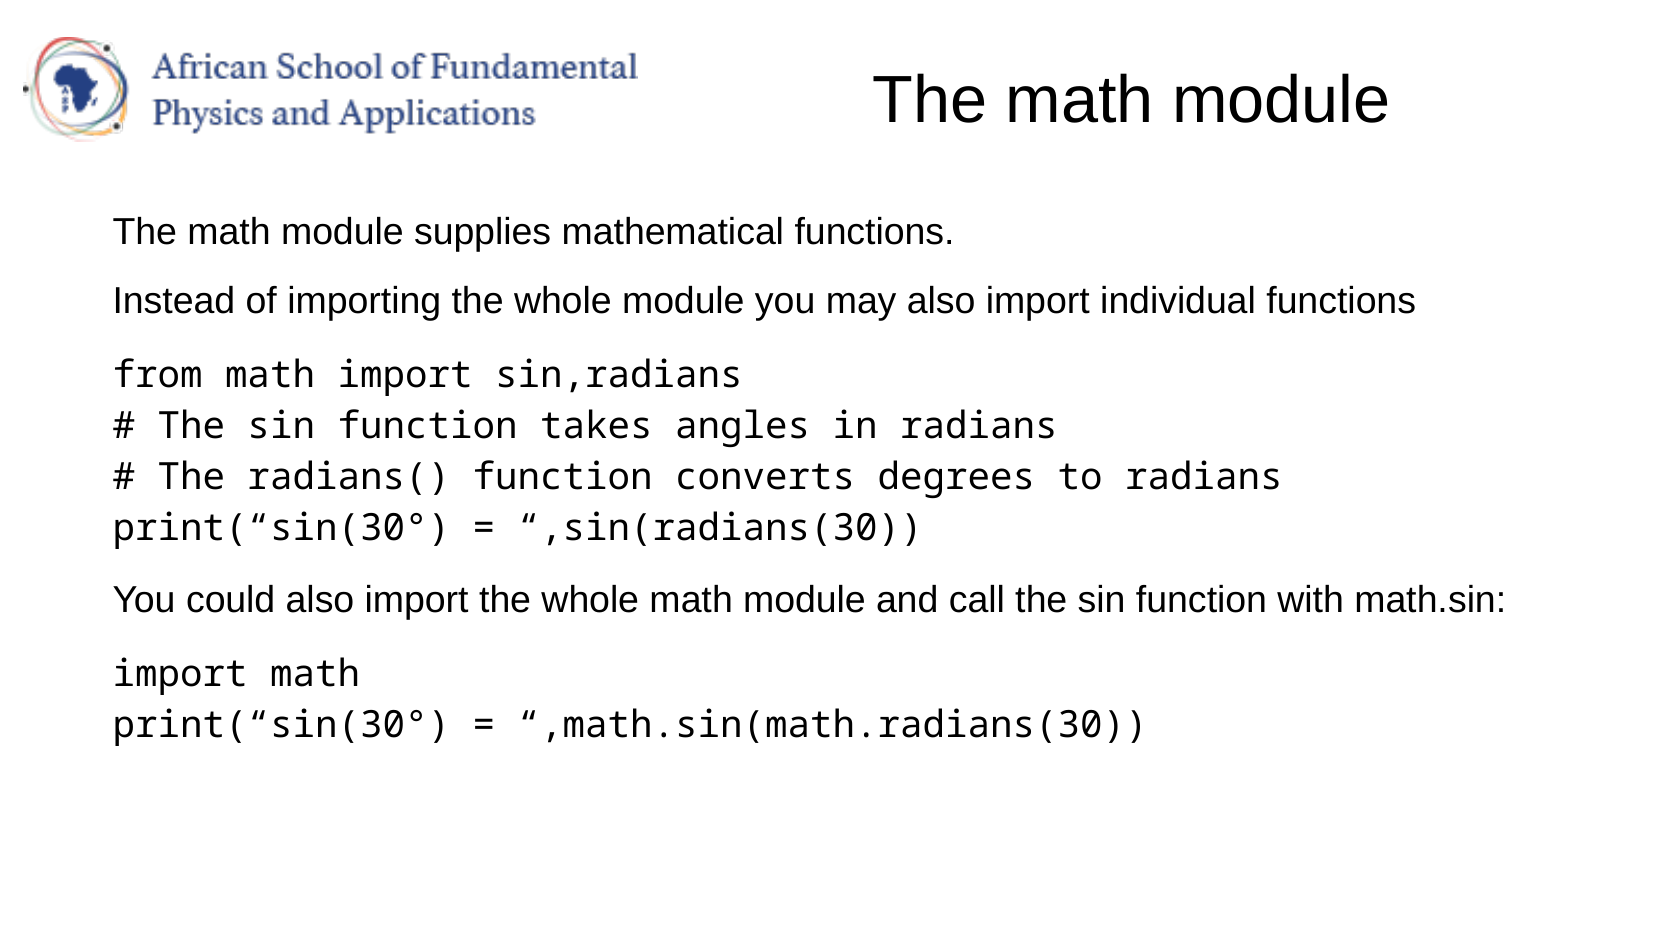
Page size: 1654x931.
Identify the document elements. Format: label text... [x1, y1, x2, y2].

title The math module [635, 21, 1610, 177]
list The math module supplies mathematical functions. Instead of importing the whole module you may also import individual functions from math import sin,radians # The sin function takes angles in radians # The radians() function converts degrees to radians print(“sin(30°) = “,sin(radians(30)) You could also import the whole math module and call the sin function with math.sin: import math print(“sin(30°) = “,math.sin(math.radians(30)) [112, 210, 1601, 751]
picture [23, 37, 635, 142]
